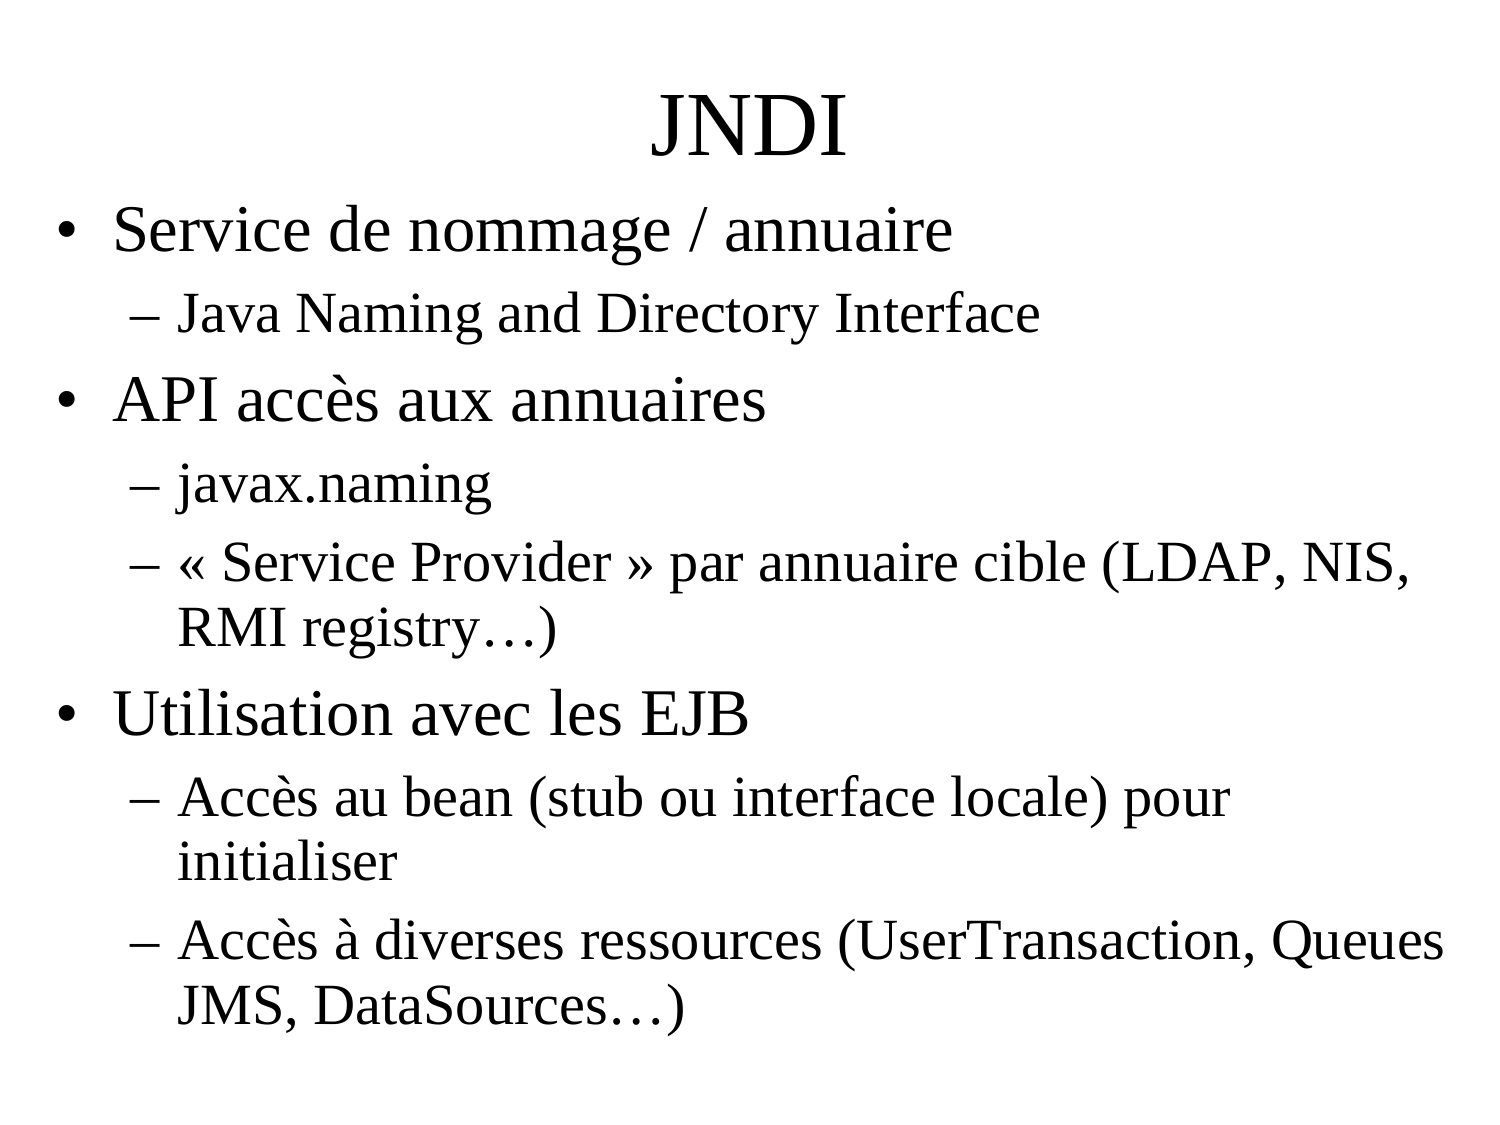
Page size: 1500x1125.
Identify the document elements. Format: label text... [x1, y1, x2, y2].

list Service de nommage / annuaire Java Naming and Directory Interface API accès aux annuaires javax.naming « Service Provider » par annuaire cible (LDAP, NIS, RMI registry…) Utilisation avec les EJB Accès au bean (stub ou interface locale) pour initialiser Accès à diverses ressources (UserTransaction, Queues JMS, DataSources…) [41, 184, 1471, 1125]
title JNDI [112, 30, 1388, 184]
